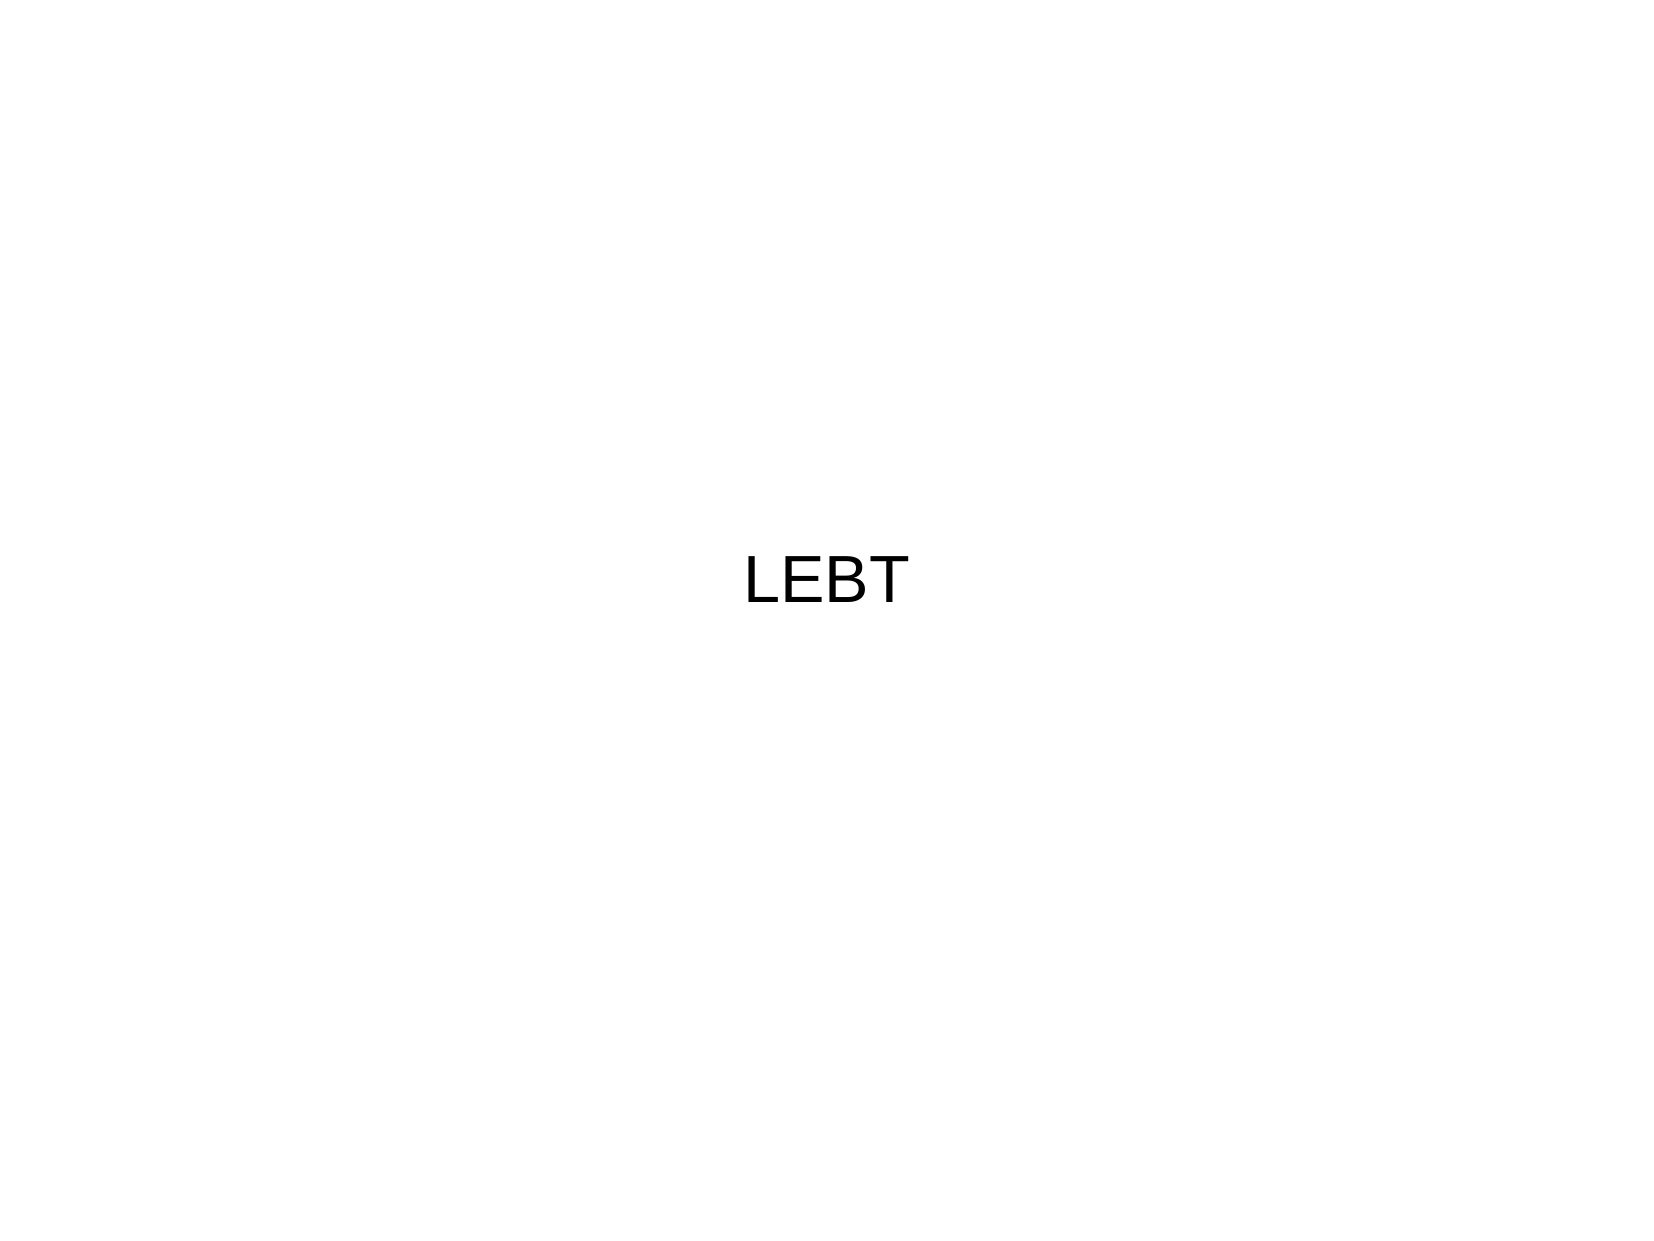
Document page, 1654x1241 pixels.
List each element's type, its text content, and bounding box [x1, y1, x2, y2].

subtitle LEBT [82, 56, 1571, 1102]
